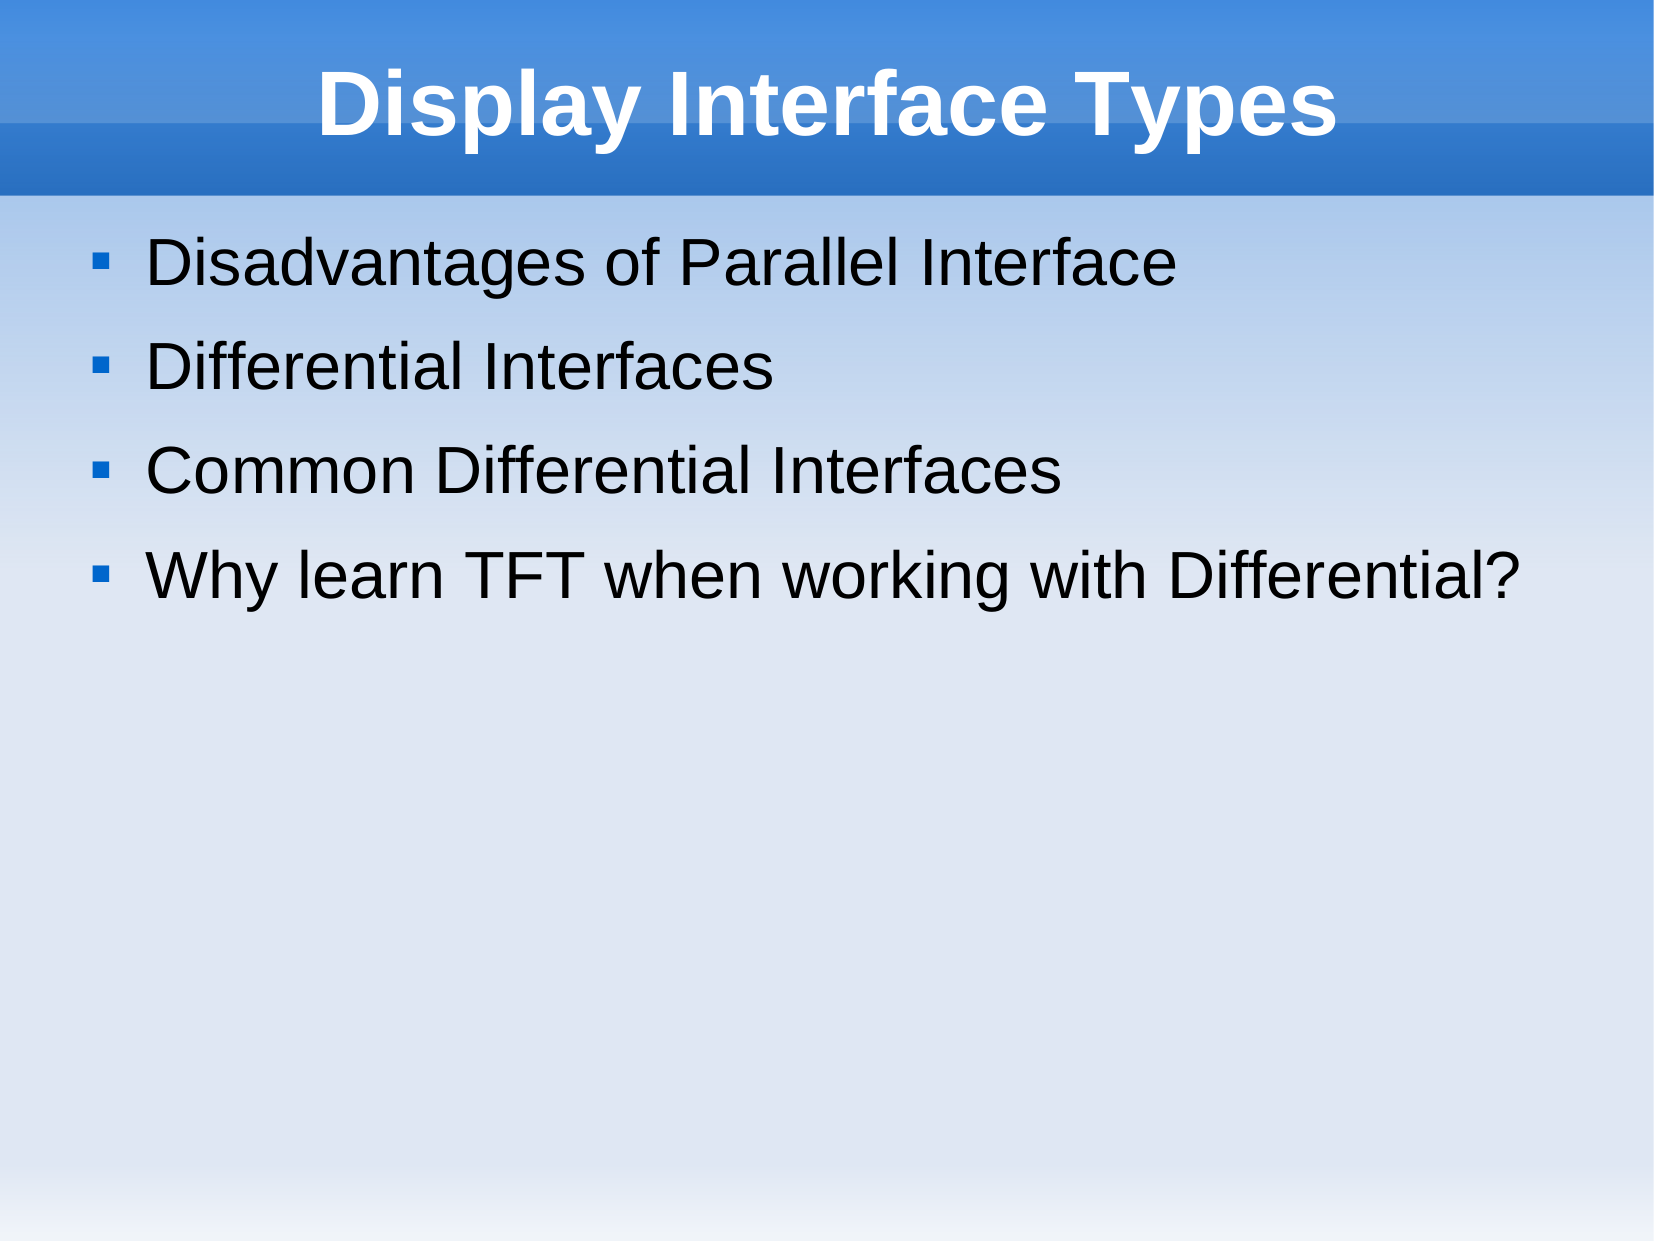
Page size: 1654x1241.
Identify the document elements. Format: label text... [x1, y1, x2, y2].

list Disadvantages of Parallel Interface Differential Interfaces Common Differential Interfaces Why learn TFT when working with Differential? [75, 225, 1564, 1044]
picture [0, 0, 1654, 1241]
title Display Interface Types [49, 0, 1538, 208]
